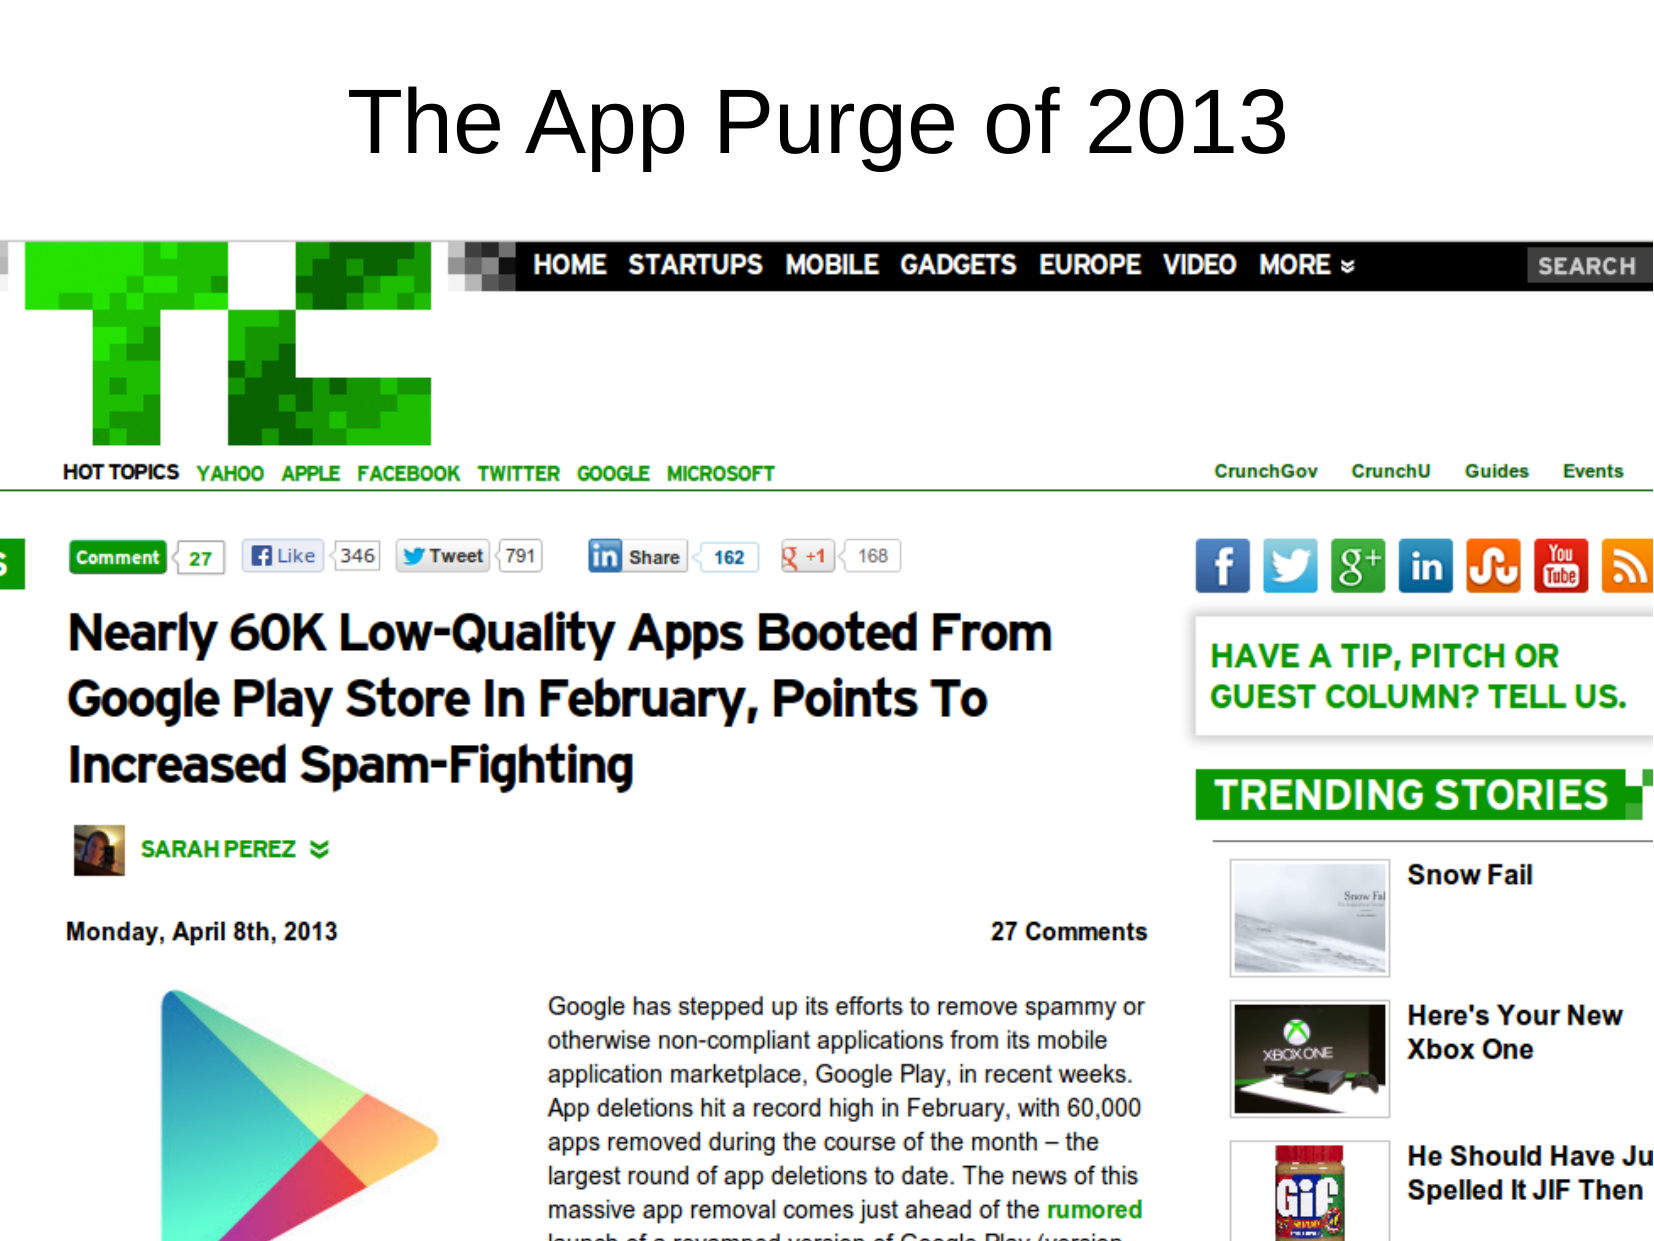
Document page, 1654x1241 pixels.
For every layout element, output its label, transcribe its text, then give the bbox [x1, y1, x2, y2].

picture [0, 239, 1653, 1241]
title The App Purge of 2013 [75, 17, 1563, 226]
